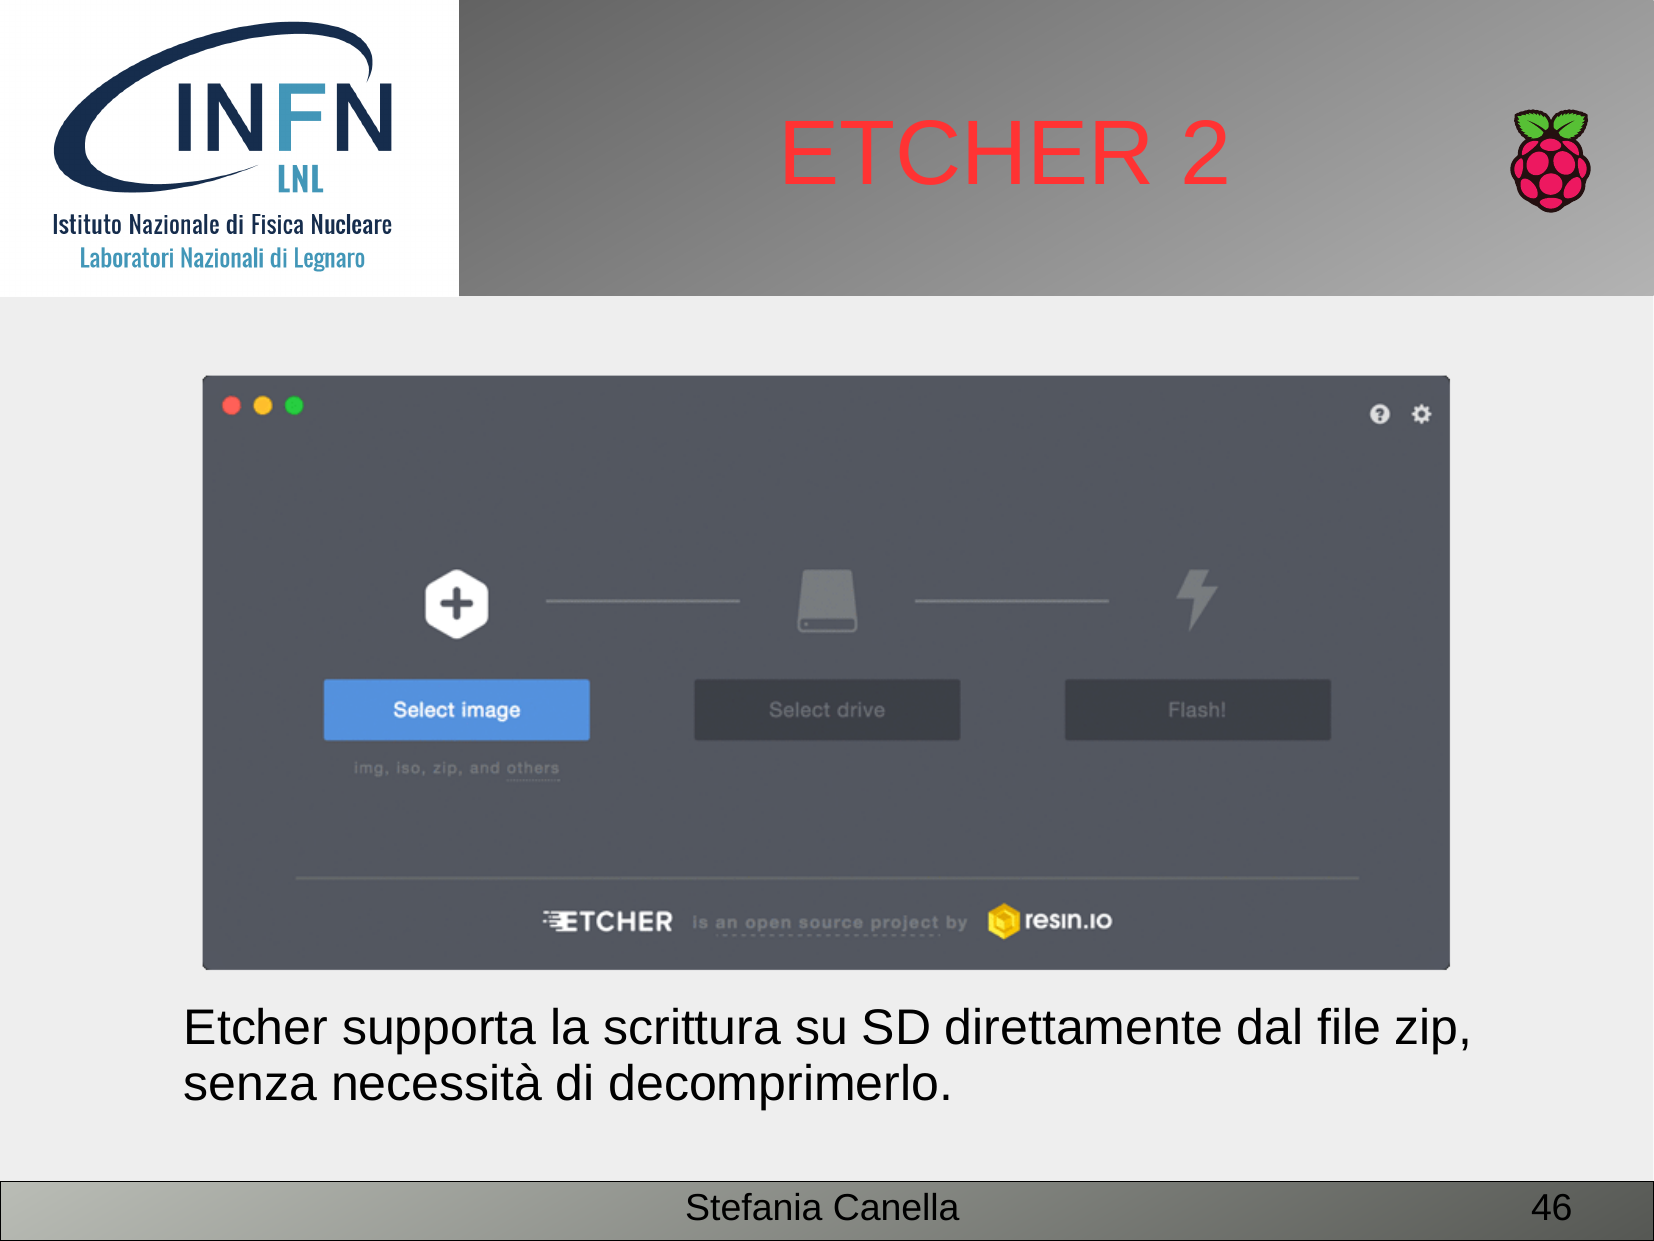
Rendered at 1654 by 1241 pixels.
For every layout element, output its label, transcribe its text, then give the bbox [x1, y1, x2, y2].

text_box [984, 1181, 1516, 1241]
text_box Etcher supporta la scrittura su SD direttamente dal file zip, senza necessità di decomprimerlo. [169, 992, 1503, 1132]
title ETCHER 2 [459, 49, 1571, 257]
text_box Stefania Canella [670, 1178, 984, 1241]
picture [0, 0, 459, 297]
text_box [0, 1181, 670, 1241]
text_box [459, 0, 1654, 296]
text_box 34 [1516, 1178, 1654, 1241]
picture [201, 374, 1452, 972]
